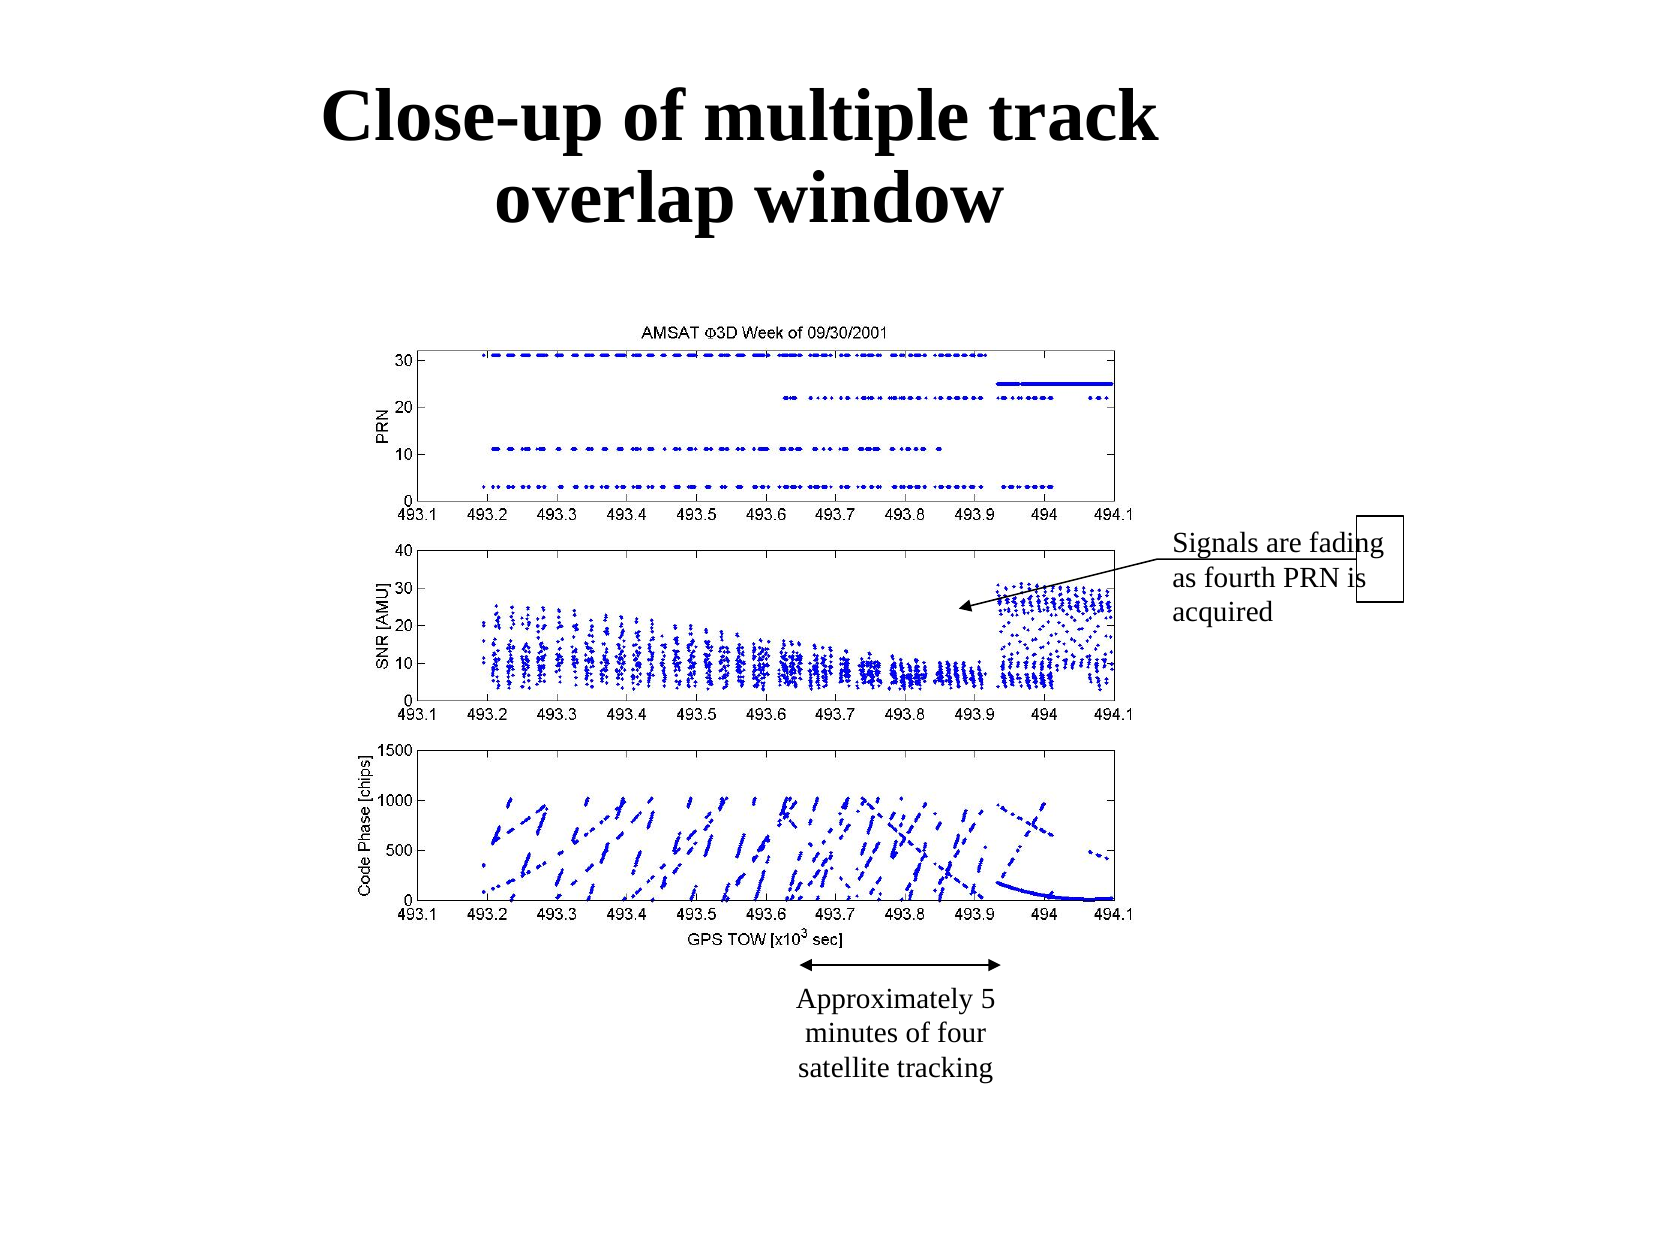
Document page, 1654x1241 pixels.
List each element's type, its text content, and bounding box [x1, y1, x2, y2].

picture [812, 966, 988, 971]
text_box Approximately 5 minutes of four satellite tracking [750, 971, 1042, 1092]
picture [300, 299, 1200, 975]
text_box Signals are fading as fourth PRN is acquired [1157, 516, 1404, 638]
title Close-up of multiple track overlap window [112, 62, 1388, 250]
